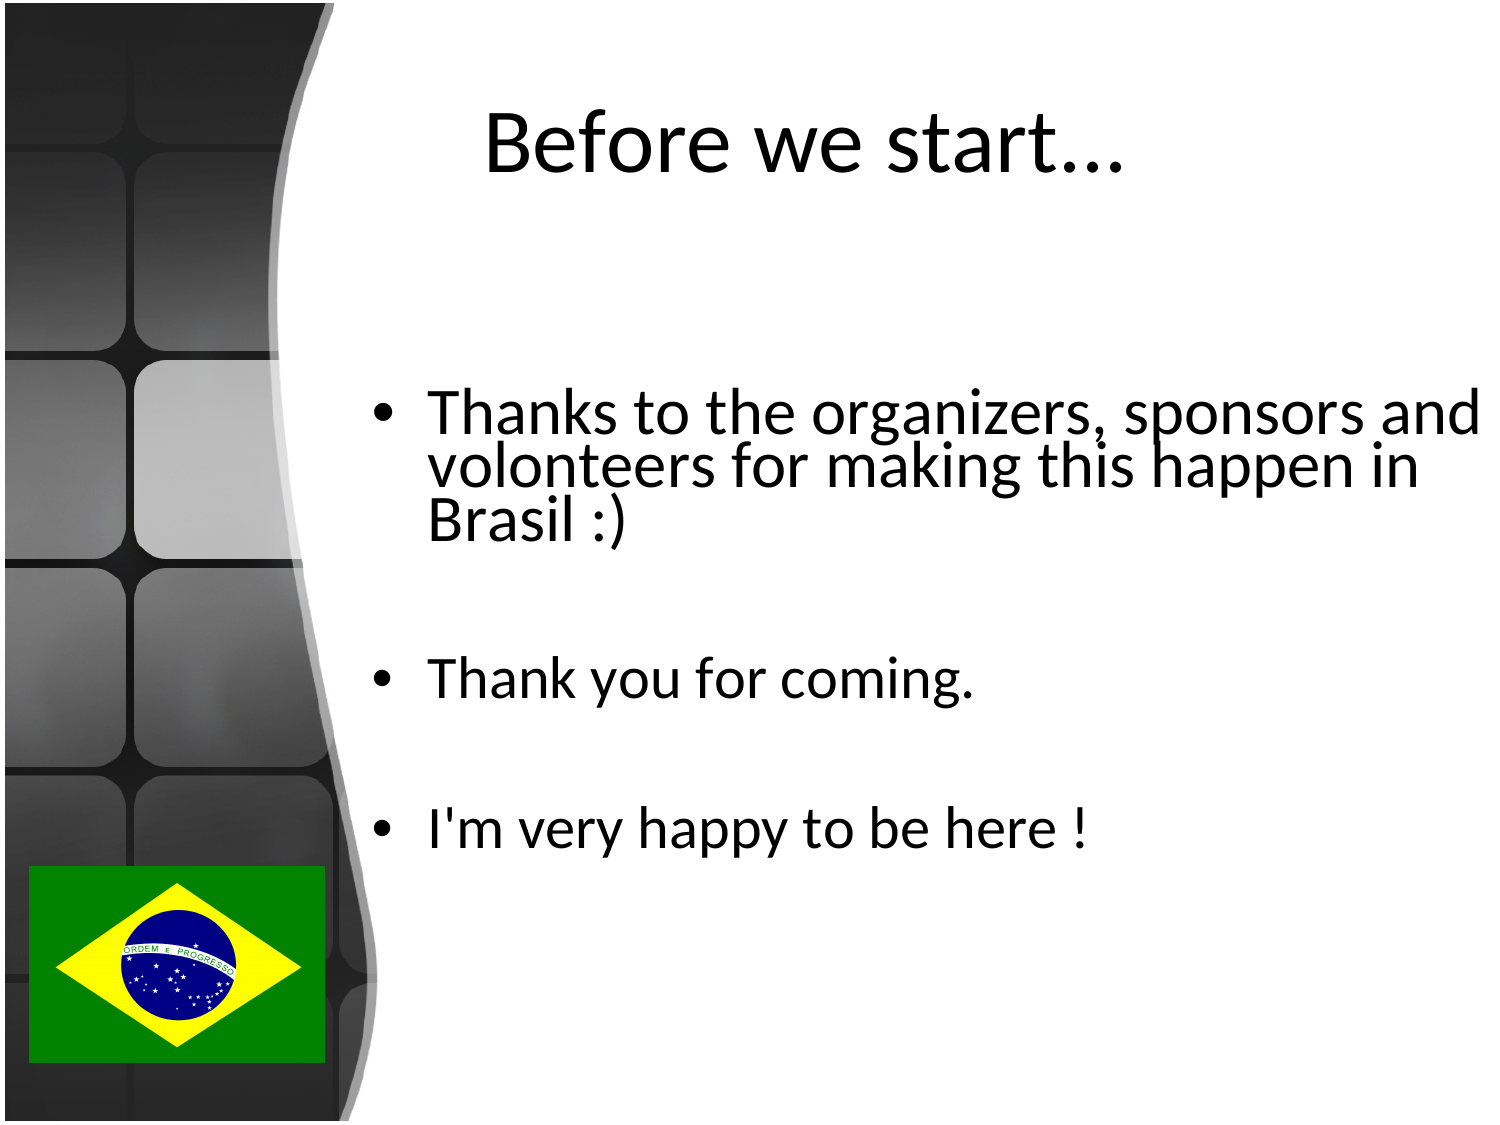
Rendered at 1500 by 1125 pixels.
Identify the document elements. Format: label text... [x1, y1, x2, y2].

title Before we start... [112, 86, 1500, 214]
list Thanks to the organizers, sponsors and volonteers for making this happen in Brasil :) Thank you for coming. I'm very happy to be here ! [356, 383, 1500, 1123]
picture [0, 0, 1500, 1125]
